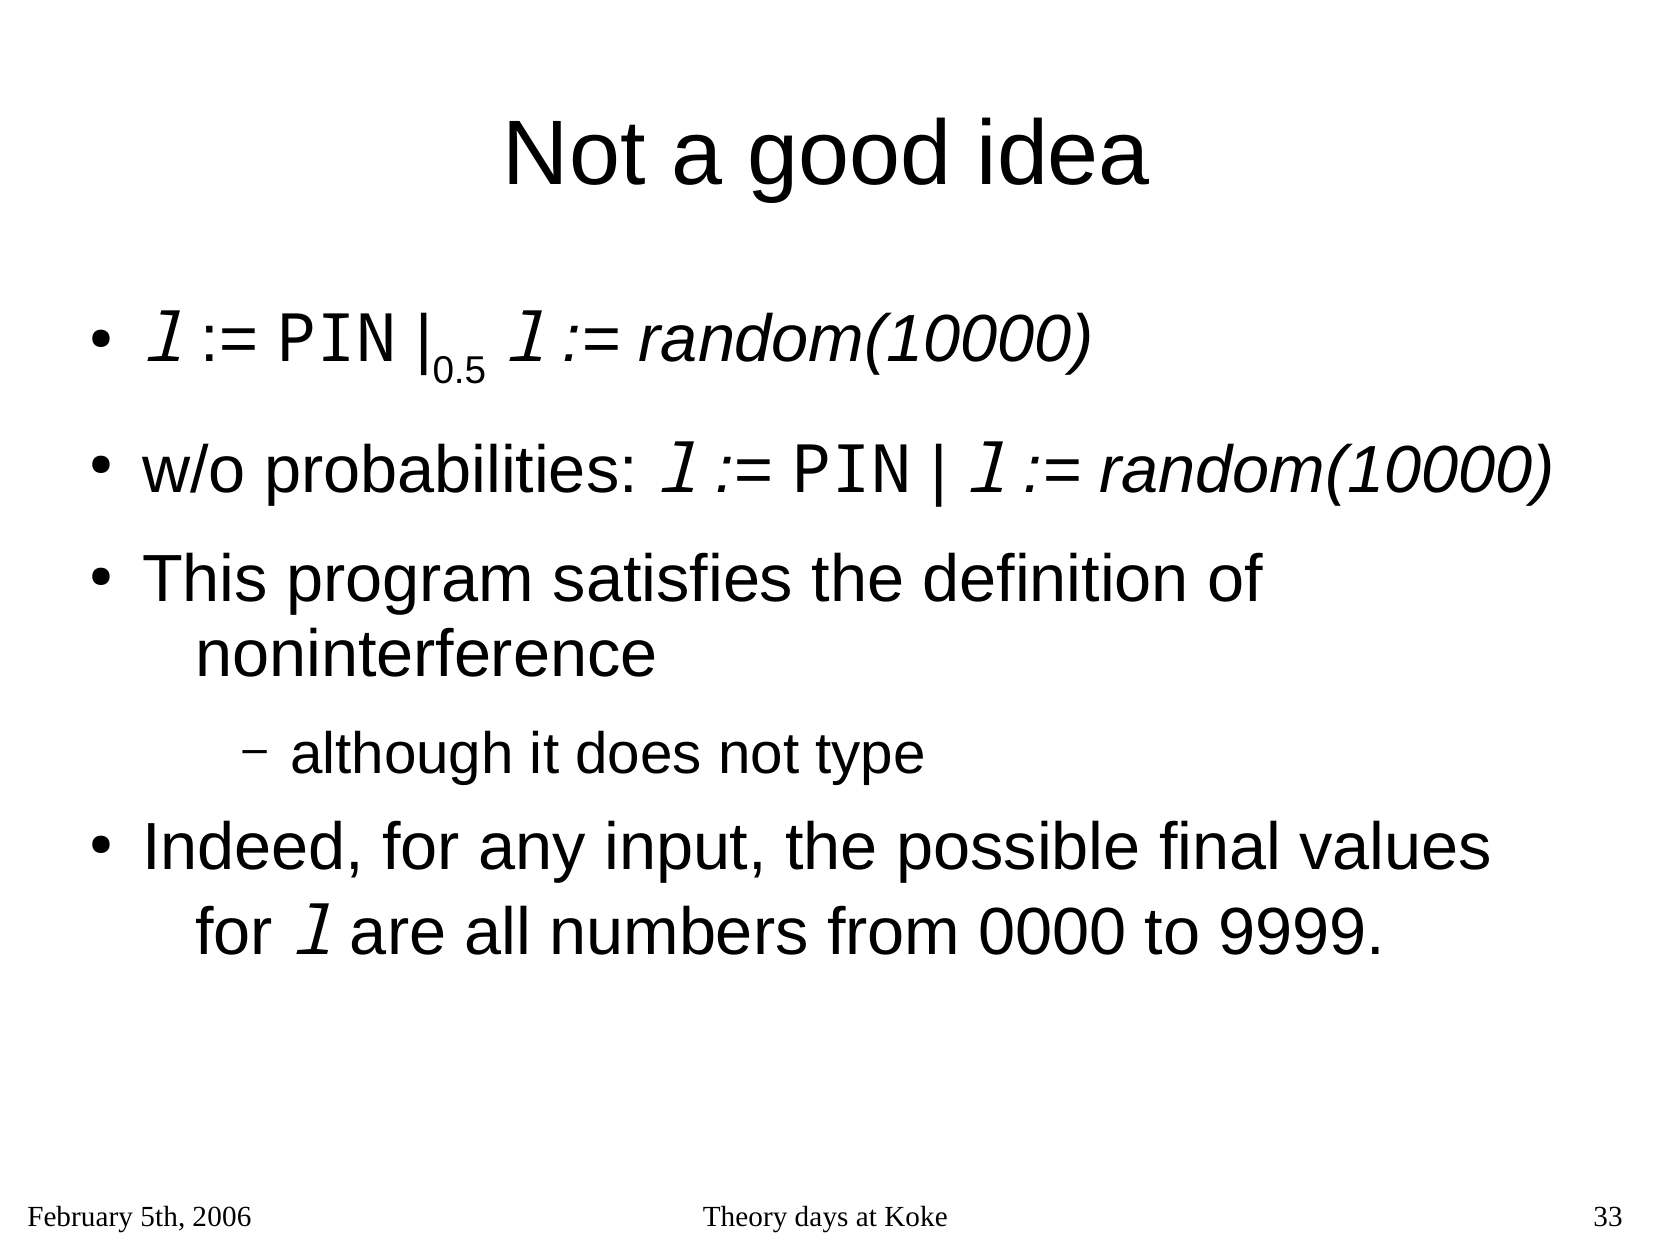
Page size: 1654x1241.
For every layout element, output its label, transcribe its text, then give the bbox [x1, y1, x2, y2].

list l := PIN |0.5 l := random(10000) w/o probabilities: l := PIN | l := random(10000) This program satisfies the definition of noninterference although it does not type Indeed, for any input, the possible final values for l are all numbers from 0000 to 9999. [53, 290, 1571, 1109]
title Not a good idea [82, 49, 1571, 257]
